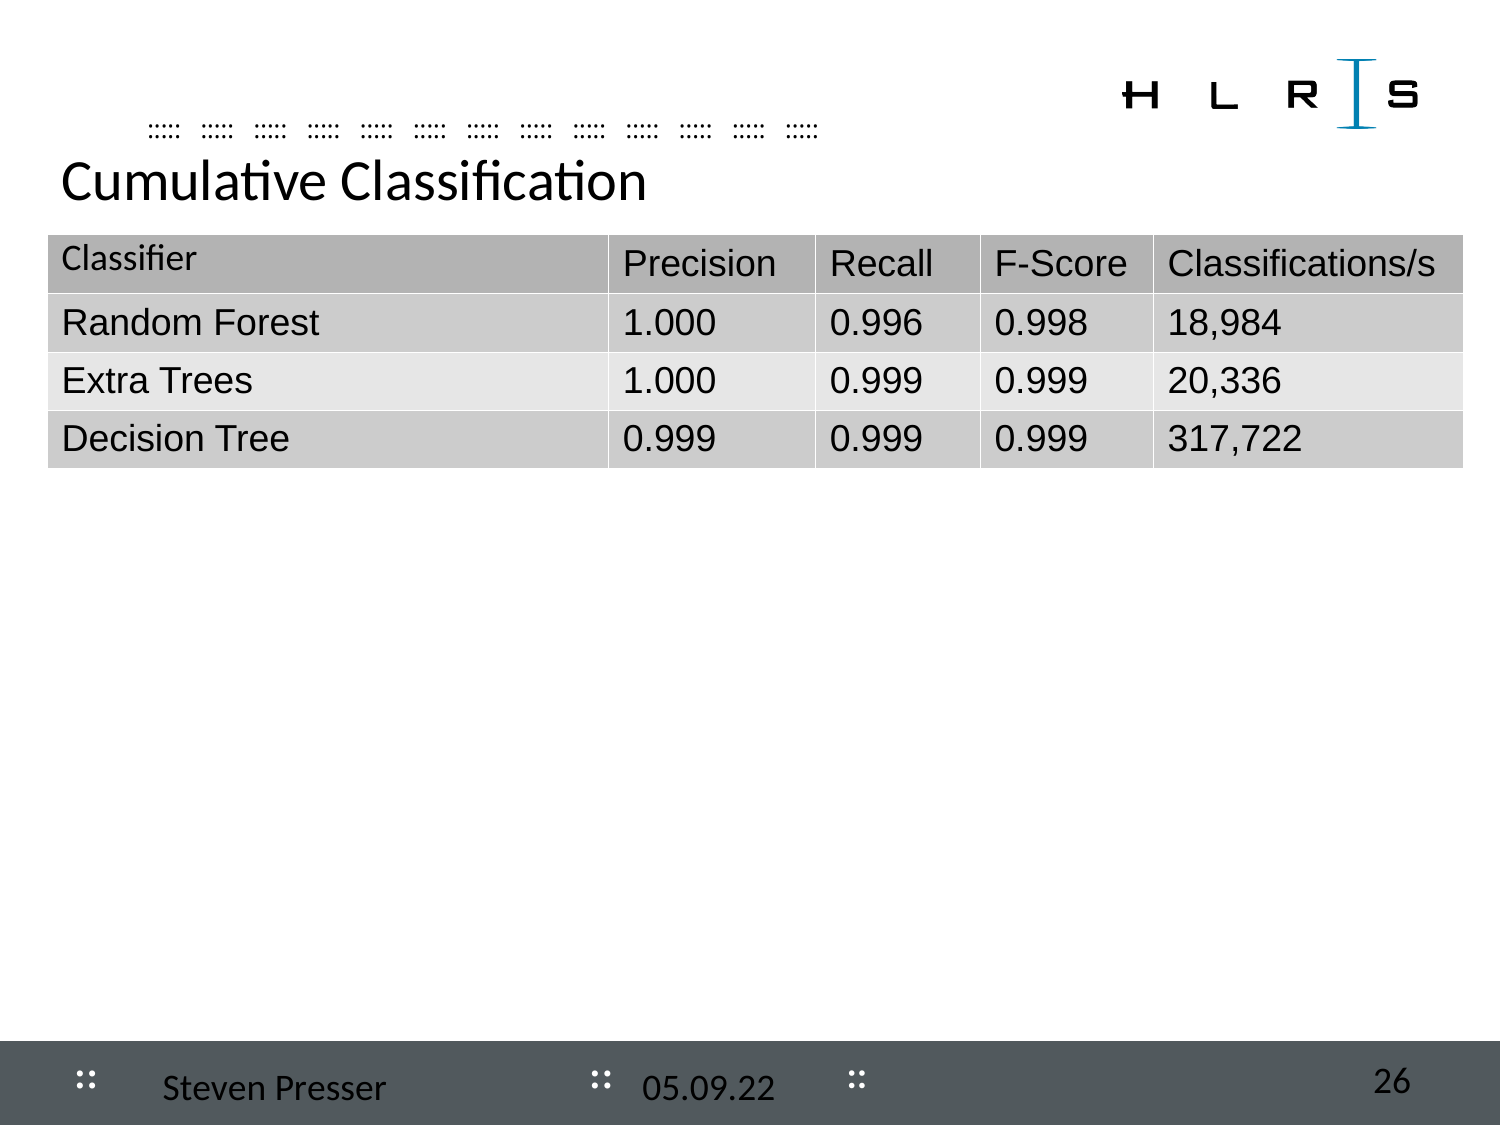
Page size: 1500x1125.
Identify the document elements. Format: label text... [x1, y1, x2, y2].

table_cell 0.999 [816, 353, 980, 410]
table_cell 18,984 [1154, 294, 1463, 352]
table_cell Extra Trees [48, 353, 608, 410]
table_cell 0.999 [609, 411, 815, 468]
table_cell 0.999 [981, 411, 1153, 468]
table_cell 1.000 [609, 294, 815, 352]
table_cell 0.996 [816, 294, 980, 352]
table_cell Random Forest [48, 294, 608, 352]
table_header Recall [816, 235, 980, 293]
table_cell 0.999 [981, 353, 1153, 410]
table_cell 1.000 [609, 353, 815, 410]
table_cell 317,722 [1154, 411, 1463, 468]
table_header F-Score [981, 235, 1153, 293]
table_cell 20,336 [1154, 353, 1463, 410]
table_header Classifier [48, 235, 608, 293]
table_cell Decision Tree [48, 411, 608, 468]
picture [1360, 59, 1418, 108]
picture [1122, 59, 1353, 108]
table_header Classifications/s [1154, 235, 1463, 293]
table_cell 0.998 [981, 294, 1153, 352]
title Cumulative Classification [46, 108, 1464, 234]
table_cell 0.999 [816, 411, 980, 468]
table_header Precision [609, 235, 815, 293]
